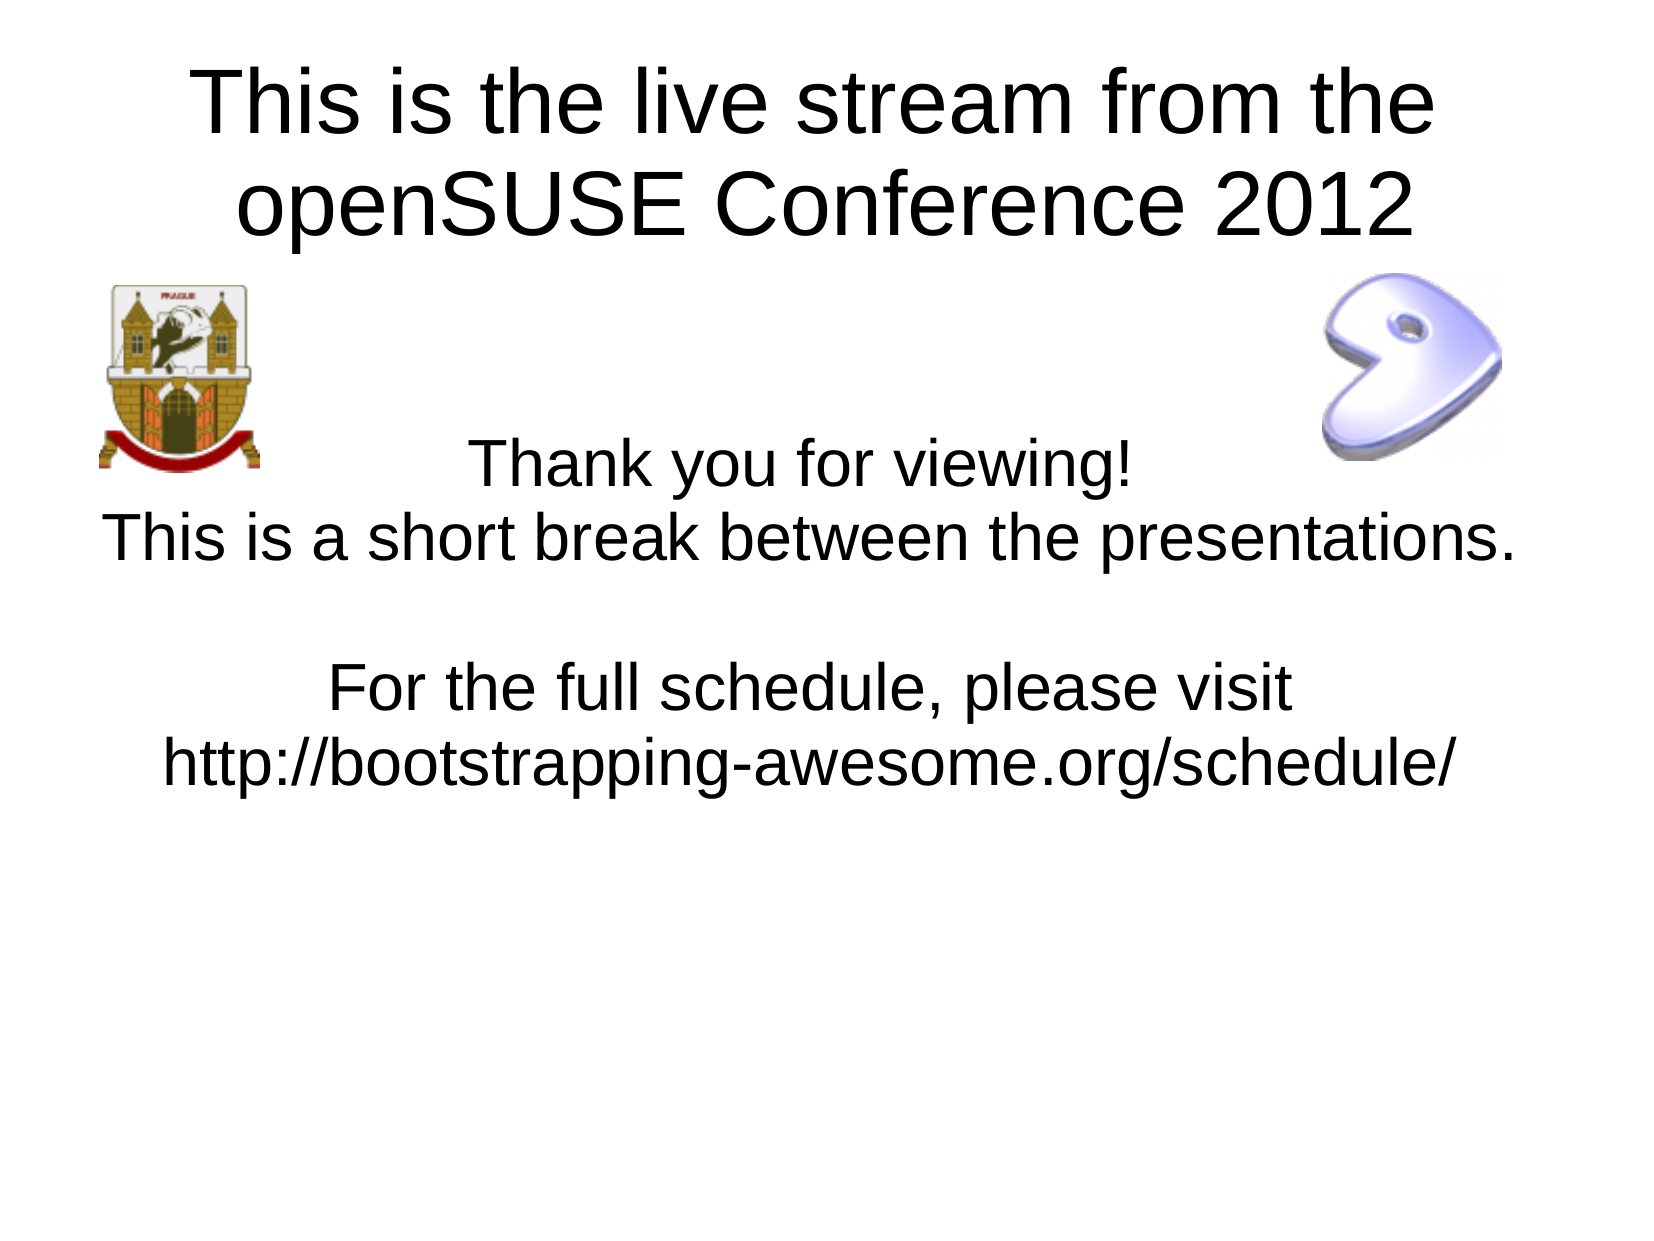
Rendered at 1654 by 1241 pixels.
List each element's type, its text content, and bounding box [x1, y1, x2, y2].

picture [1322, 273, 1502, 461]
picture [99, 285, 260, 473]
subtitle Thank you for viewing! This is a short break between the presentations. For the full schedule, please visit http://bootstrapping-awesome.org/schedule/ [82, 290, 1538, 1010]
title This is the live stream from the openSUSE Conference 2012 [82, 49, 1571, 257]
